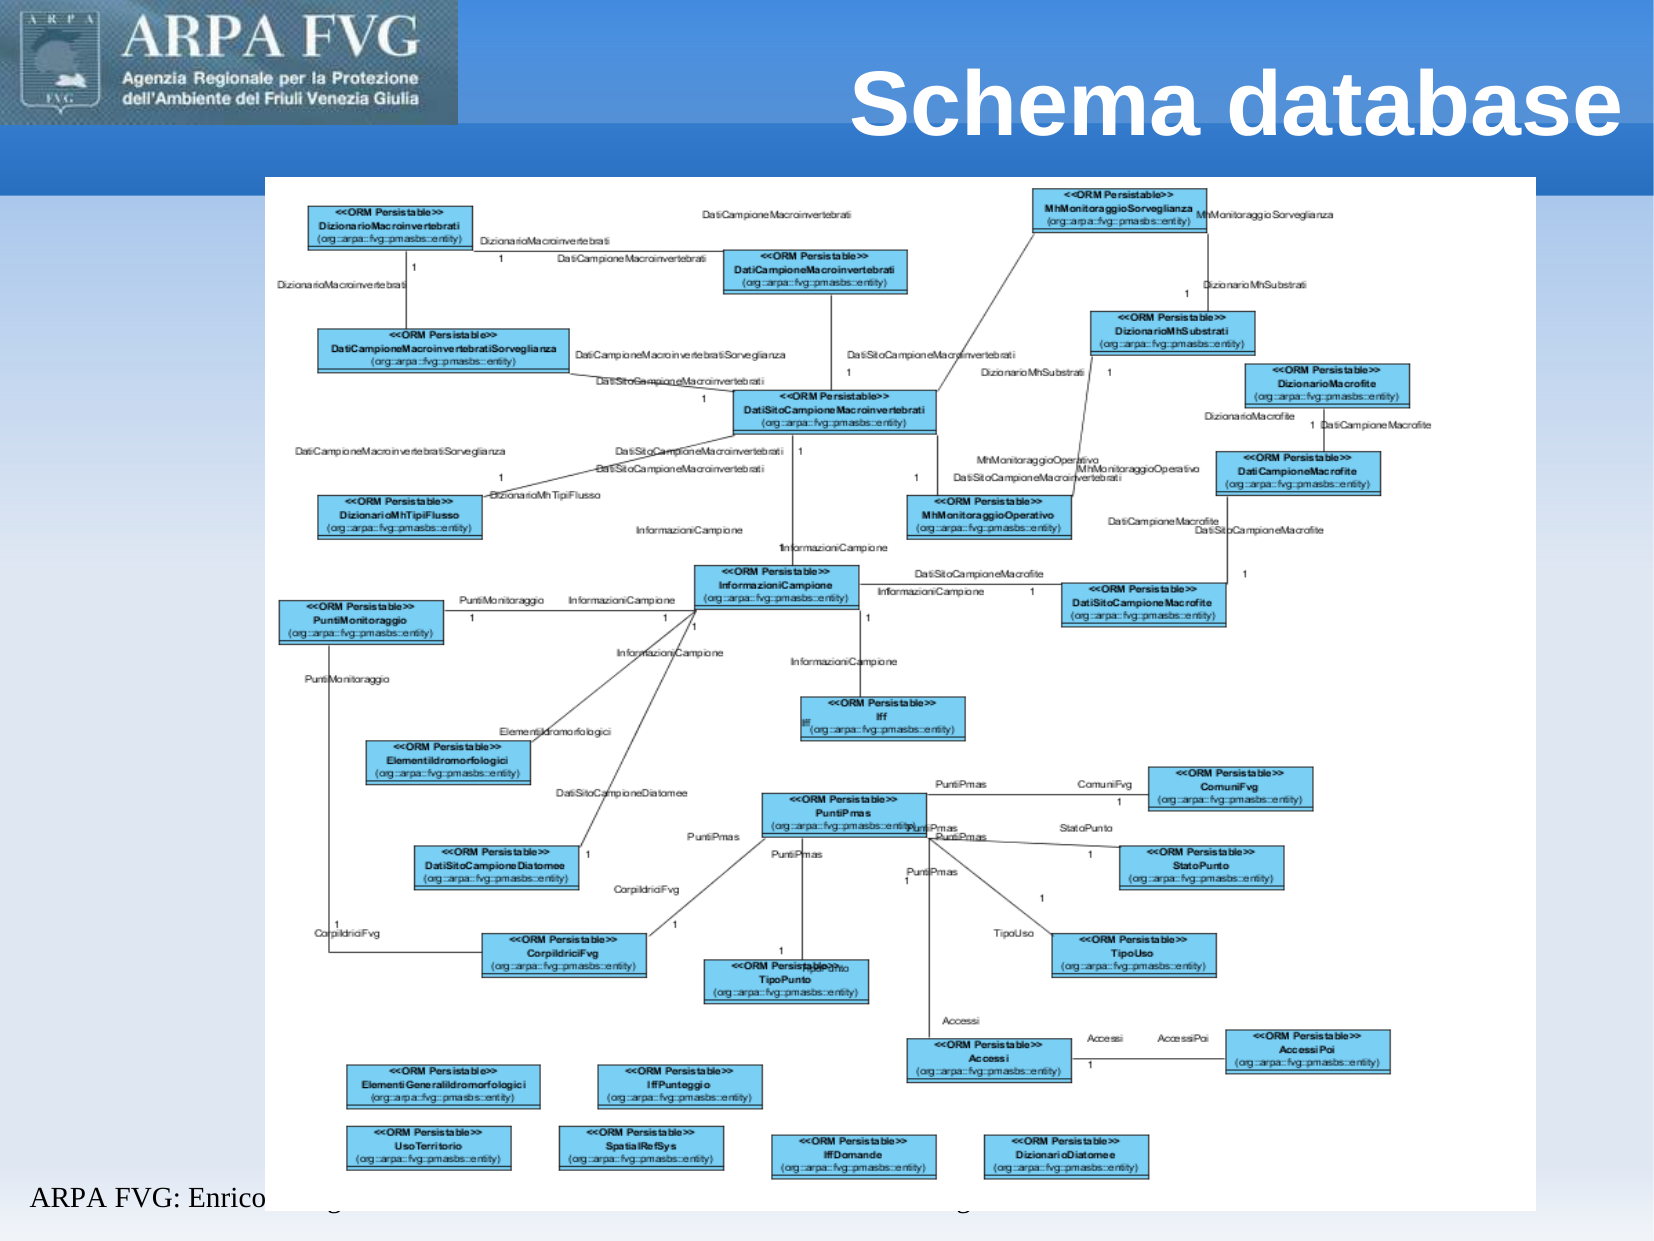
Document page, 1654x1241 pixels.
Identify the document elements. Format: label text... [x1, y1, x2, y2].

picture [0, 0, 1654, 1241]
title Schema database [472, 0, 1625, 207]
